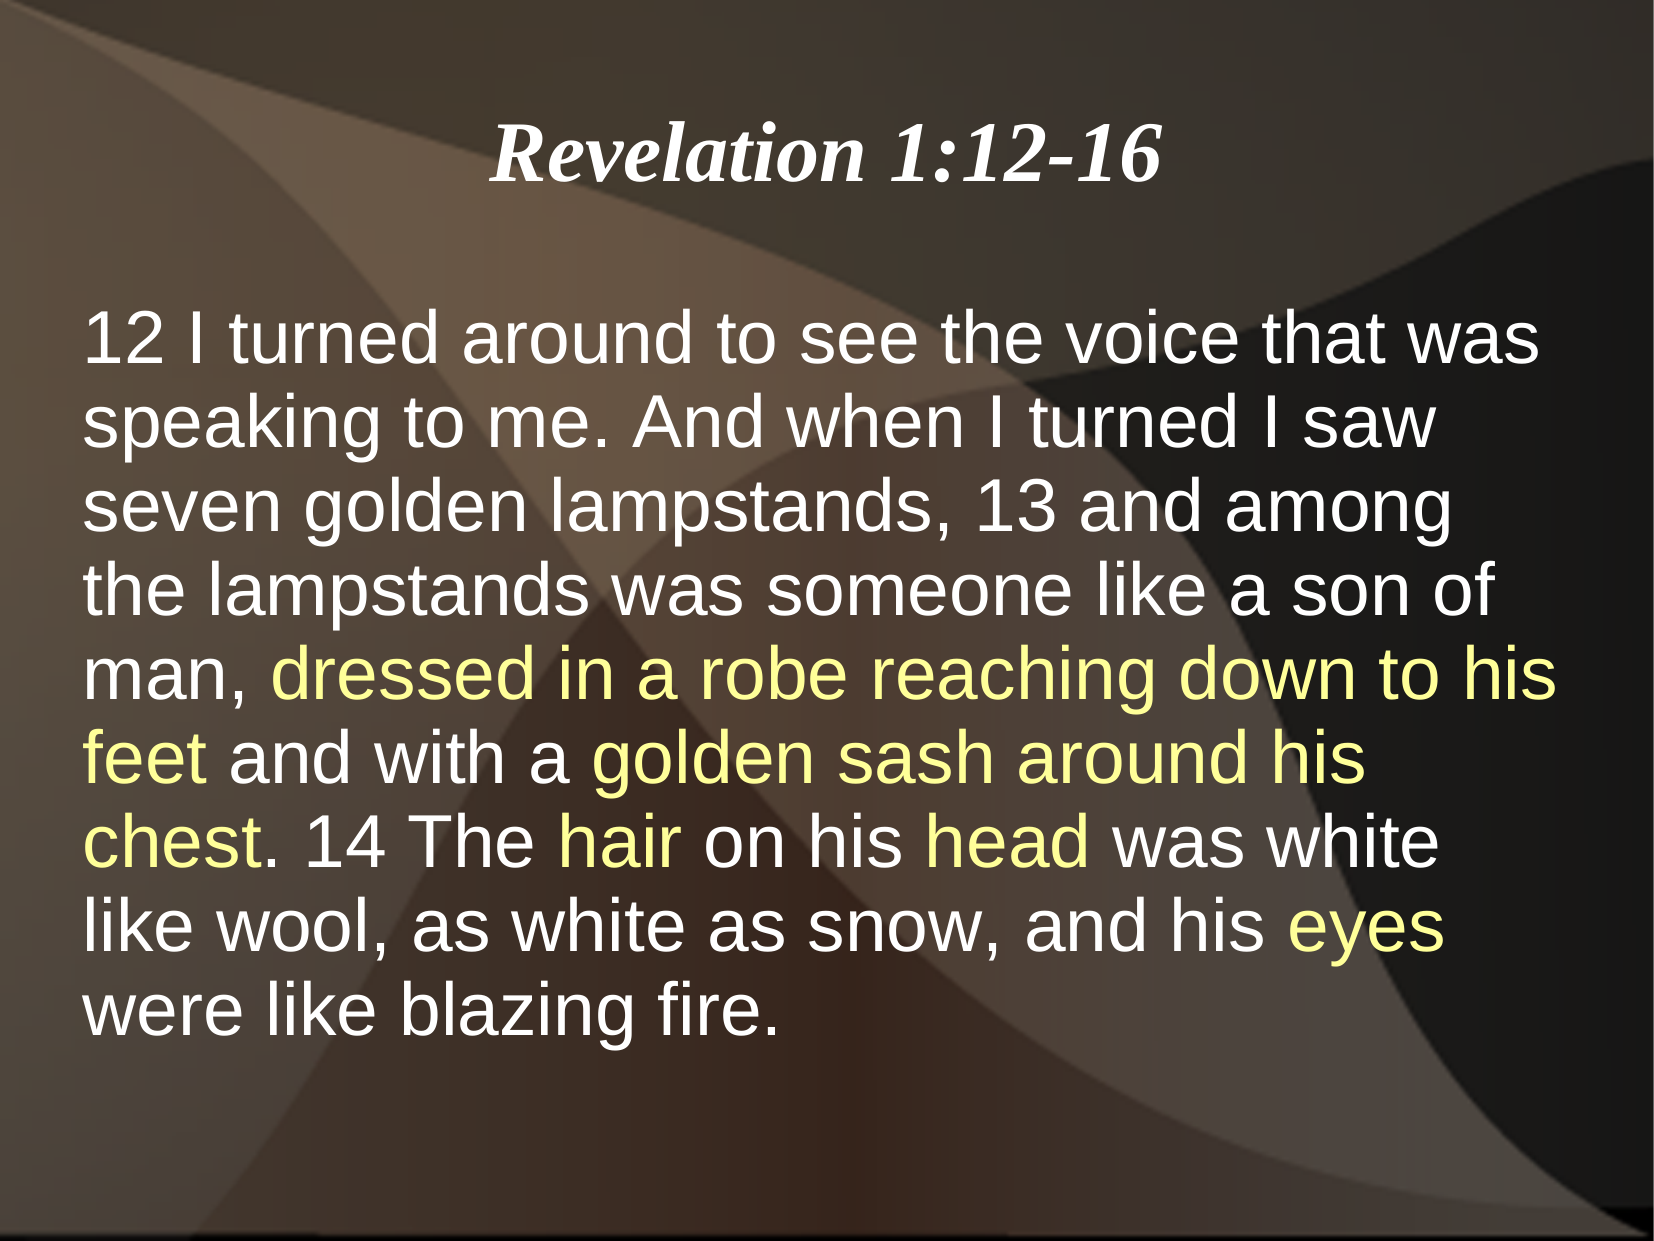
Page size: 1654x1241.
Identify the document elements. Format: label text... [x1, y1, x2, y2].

subtitle 12 I turned around to see the voice that was speaking to me. And when I turned I saw seven golden lampstands, 13 and among the lampstands was someone like a son of man, dressed in a robe reaching down to his feet and with a golden sash around his chest. 14 The hair on his head was white like wool, as white as snow, and his eyes were like blazing fire. [82, 285, 1571, 1063]
title Revelation 1:12-16 [82, 49, 1571, 257]
picture [0, 0, 1654, 1241]
